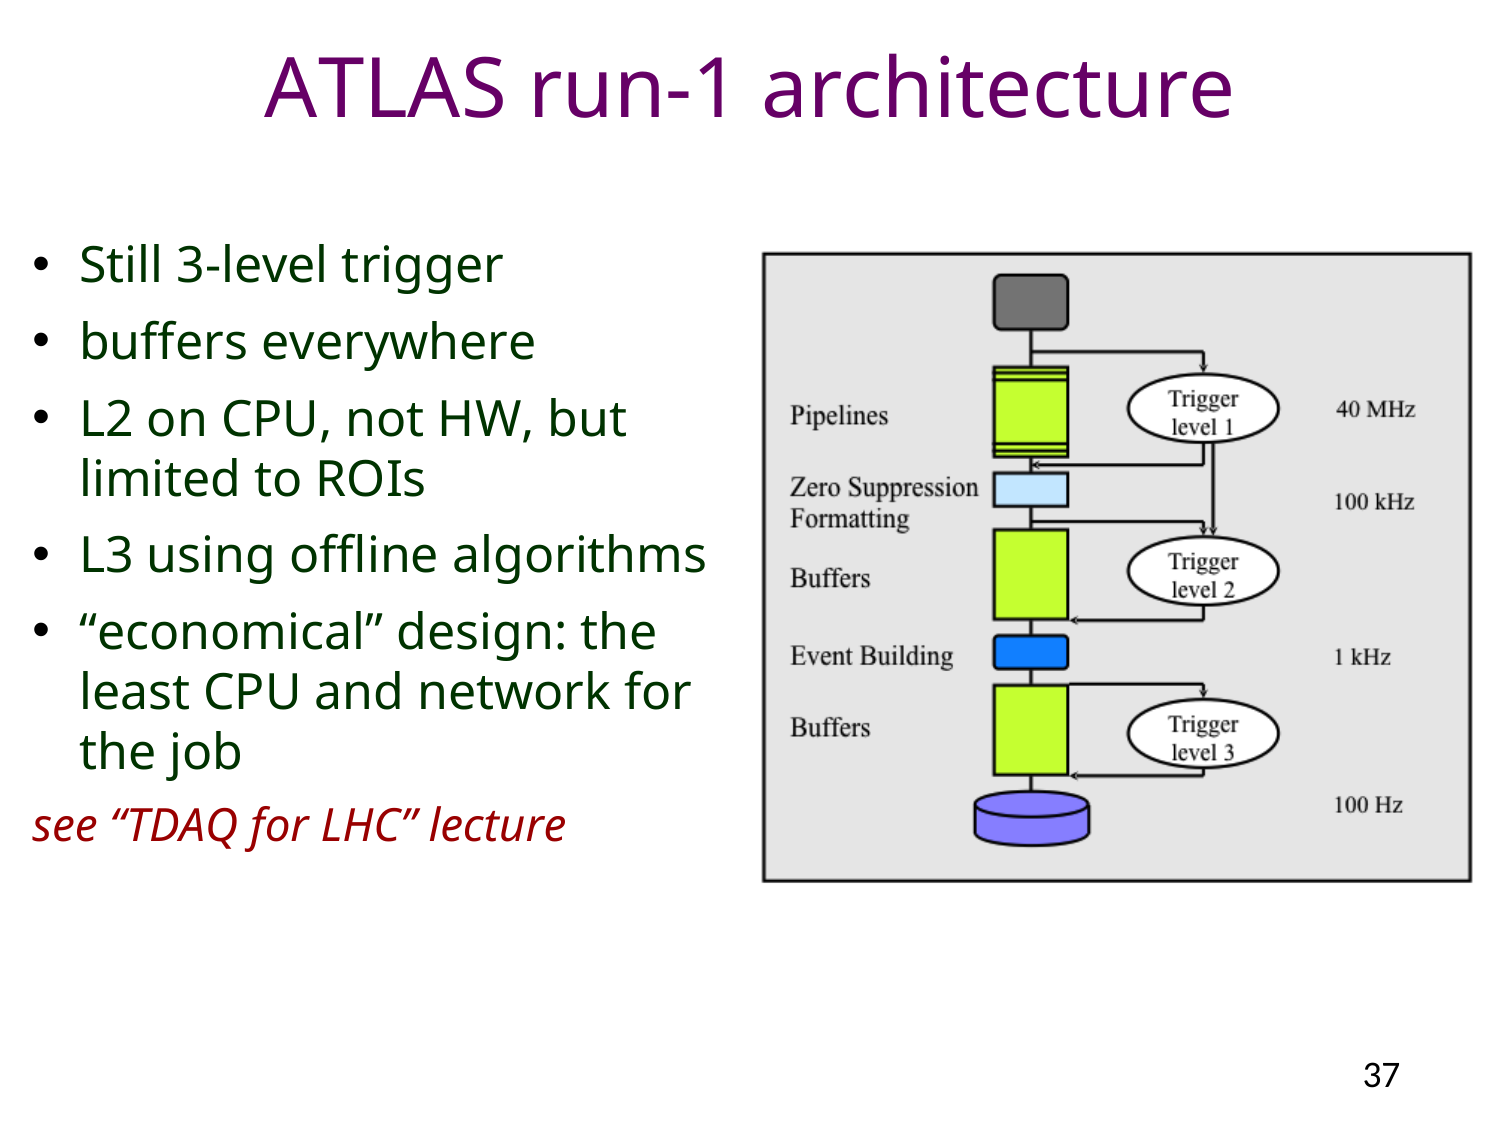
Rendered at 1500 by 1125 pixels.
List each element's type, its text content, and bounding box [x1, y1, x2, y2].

list Still 3-level trigger buffers everywhere L2 on CPU, not HW, but limited to ROIs L3 using offline algorithms “economical” design: the least CPU and network for the job see “TDAQ for LHC” lecture [17, 225, 744, 1044]
title ATLAS run-1 architecture [6, 0, 1495, 169]
picture [756, 247, 1483, 892]
